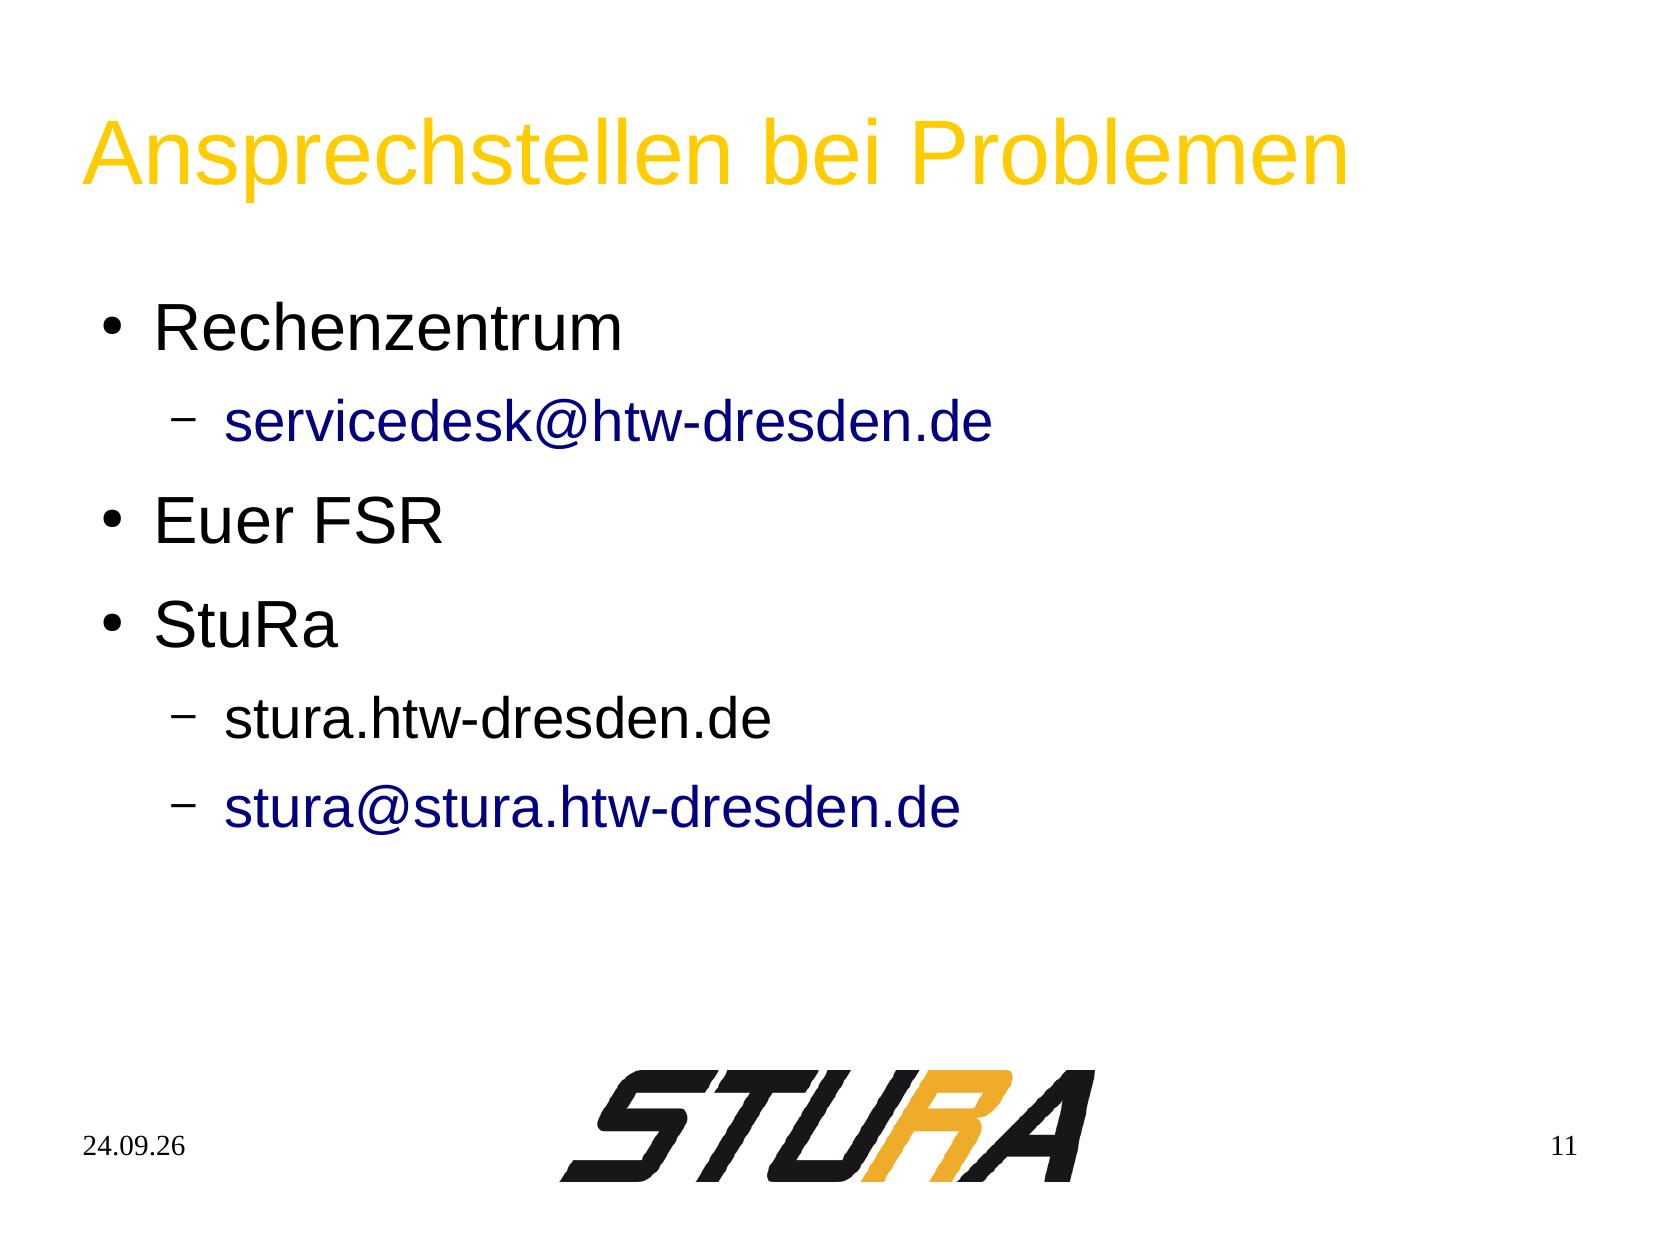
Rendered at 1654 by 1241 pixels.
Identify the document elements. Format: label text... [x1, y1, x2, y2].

list Rechenzentrum servicedesk@htw-dresden.de Euer FSR StuRa stura.htw-dresden.de stura@stura.htw-dresden.de [82, 290, 1571, 1010]
title Ansprechstellen bei Problemen [82, 49, 1571, 257]
picture [559, 1070, 1095, 1182]
